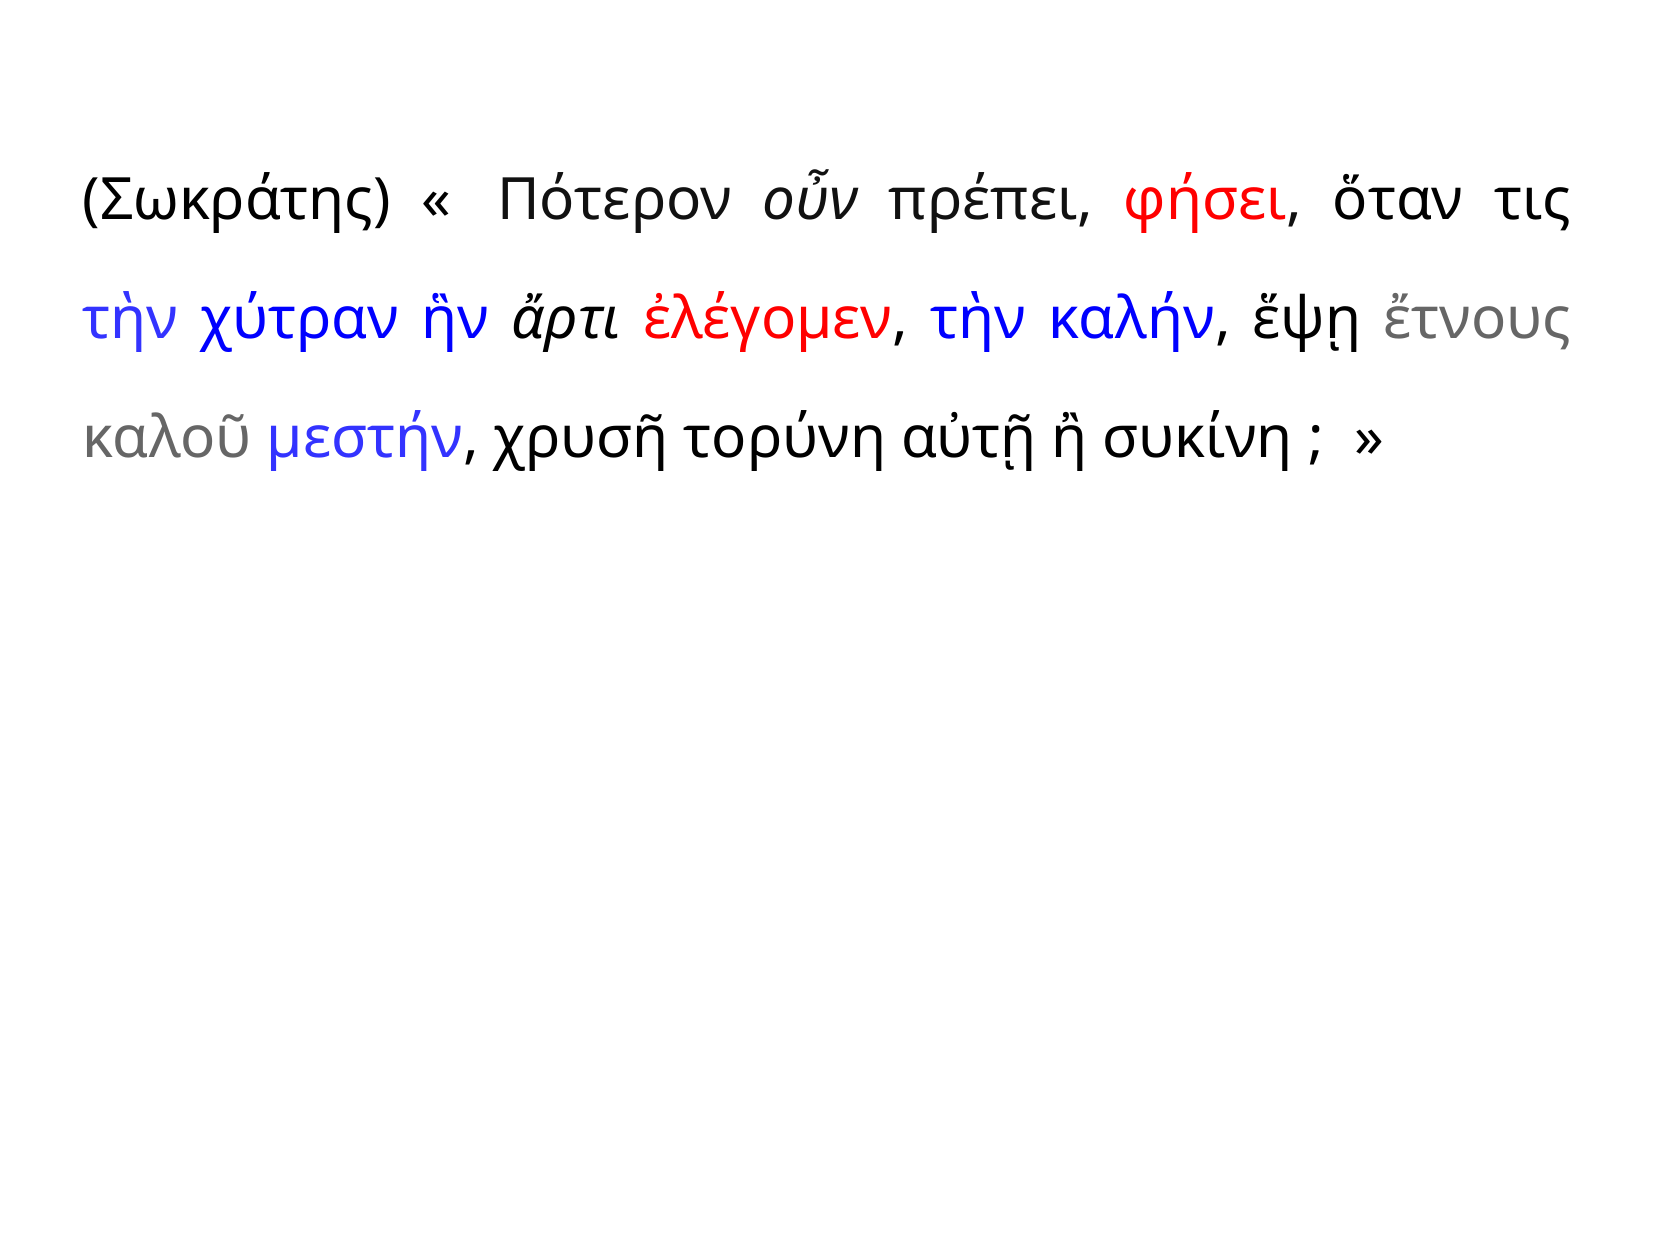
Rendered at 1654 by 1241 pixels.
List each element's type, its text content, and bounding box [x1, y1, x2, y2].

list (Σωκράτης) « Πότερον οὖν πρέπει, φήσει, ὅταν τις τὴν χύτραν ἣν ἄρτι ἐλέγομεν, τὴν καλήν, ἕψῃ ἔτνους καλοῦ μεστήν, χρυσῆ τορύνη αὐτῇ ἢ συκίνη ; » [82, 118, 1571, 1241]
